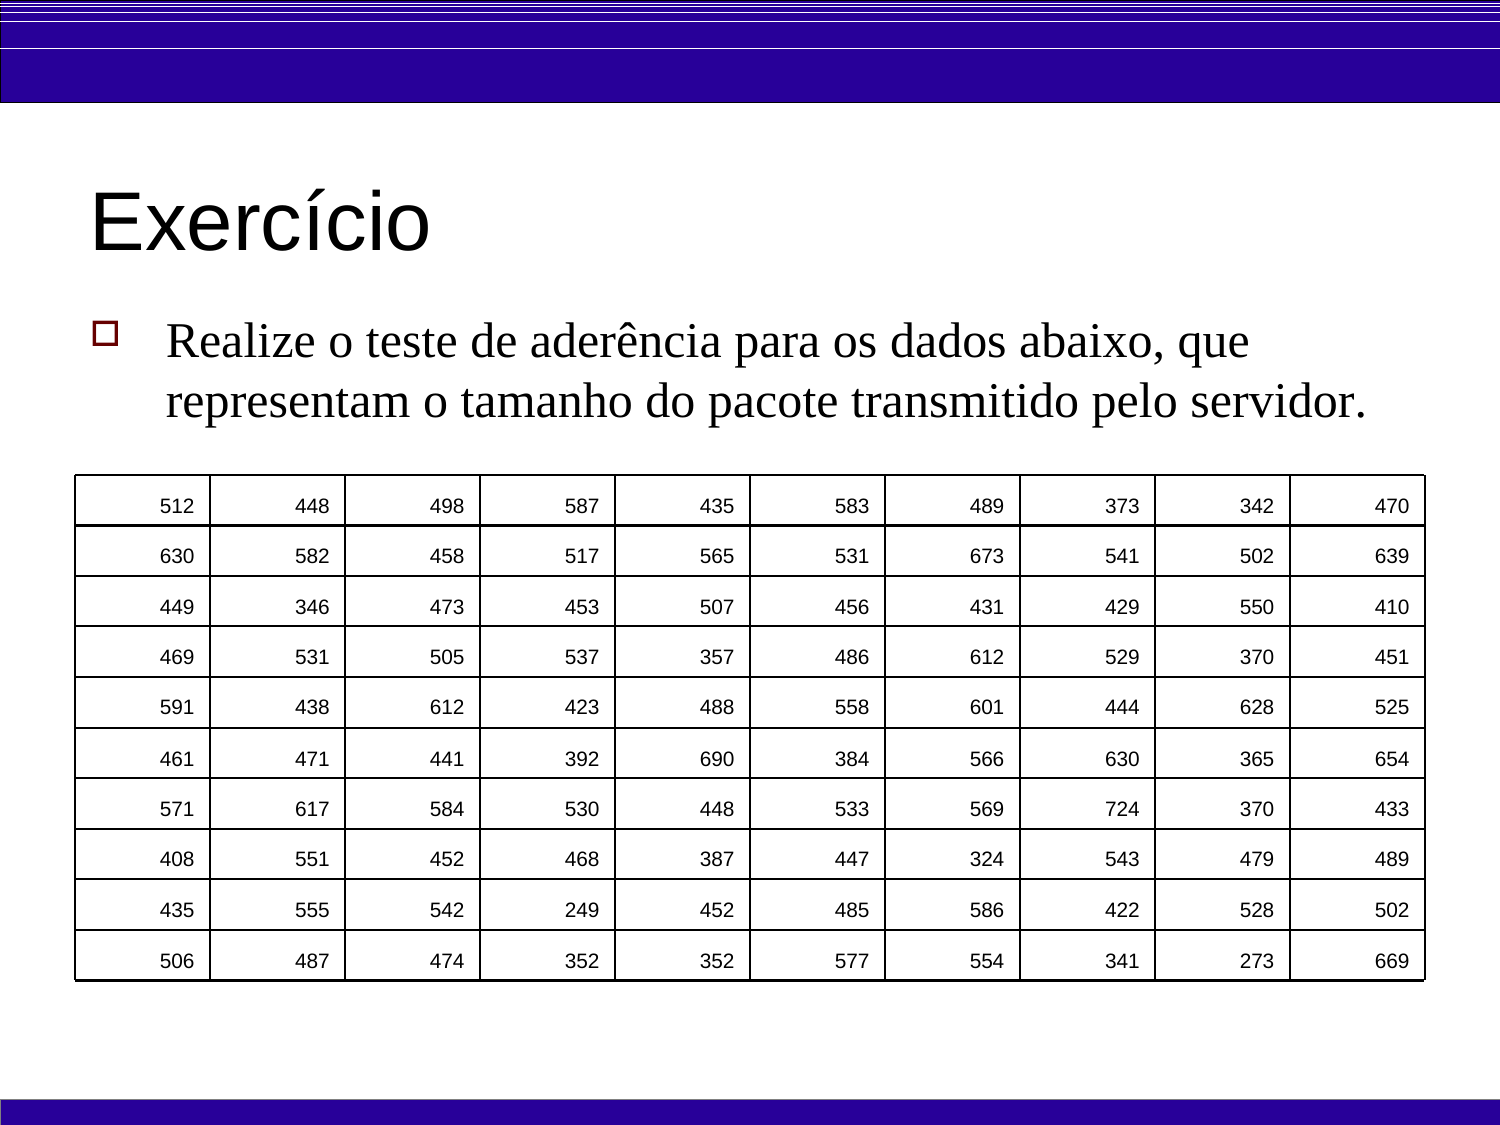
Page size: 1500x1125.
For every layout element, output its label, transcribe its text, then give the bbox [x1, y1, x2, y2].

text_box Realize o teste de aderência para os dados abaixo, que representam o tamanho do pacote transmitido pelo servidor. [75, 299, 1426, 1006]
title Exercício [75, 87, 1426, 275]
